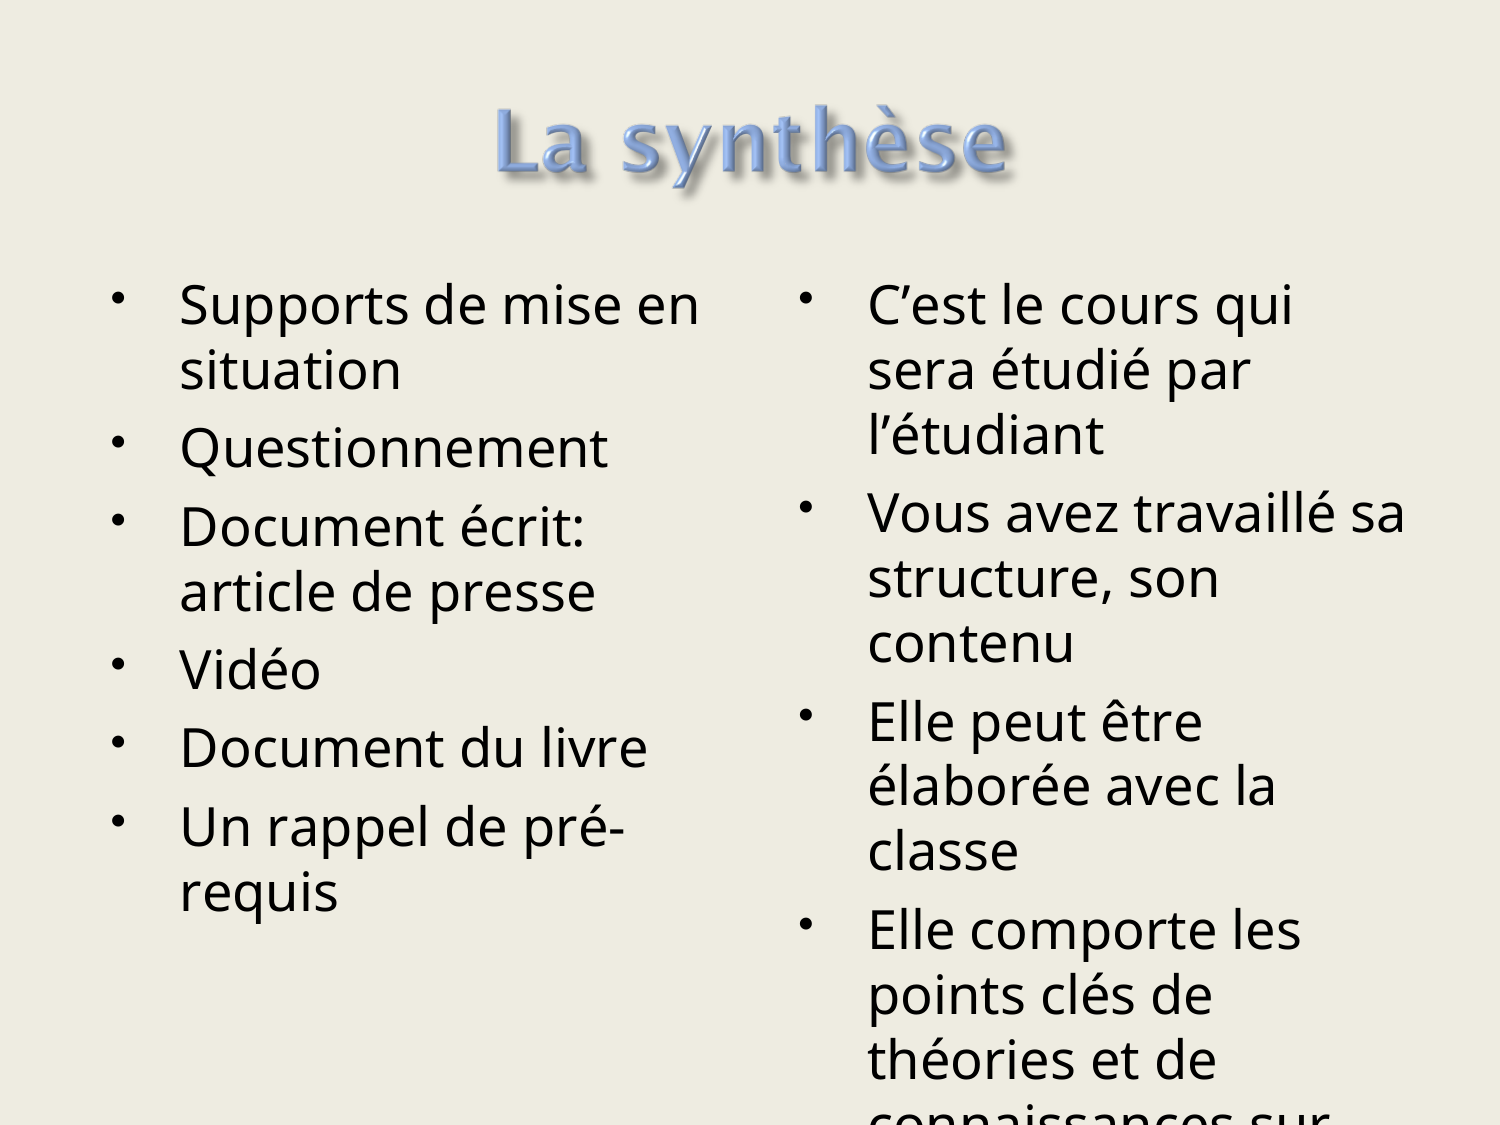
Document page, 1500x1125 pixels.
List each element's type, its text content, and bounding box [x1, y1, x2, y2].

list Supports de mise en situation Questionnement Document écrit: article de presse Vidéo Document du livre Un rappel de pré-requis [75, 262, 738, 1087]
text_box [73, 43, 1427, 235]
list C’est le cours qui sera étudié par l’étudiant Vous avez travaillé sa structure, son contenu Elle peut être élaborée avec la classe Elle comporte les points clés de théories et de connaissances sur les thèmes étudiés [762, 262, 1426, 1047]
